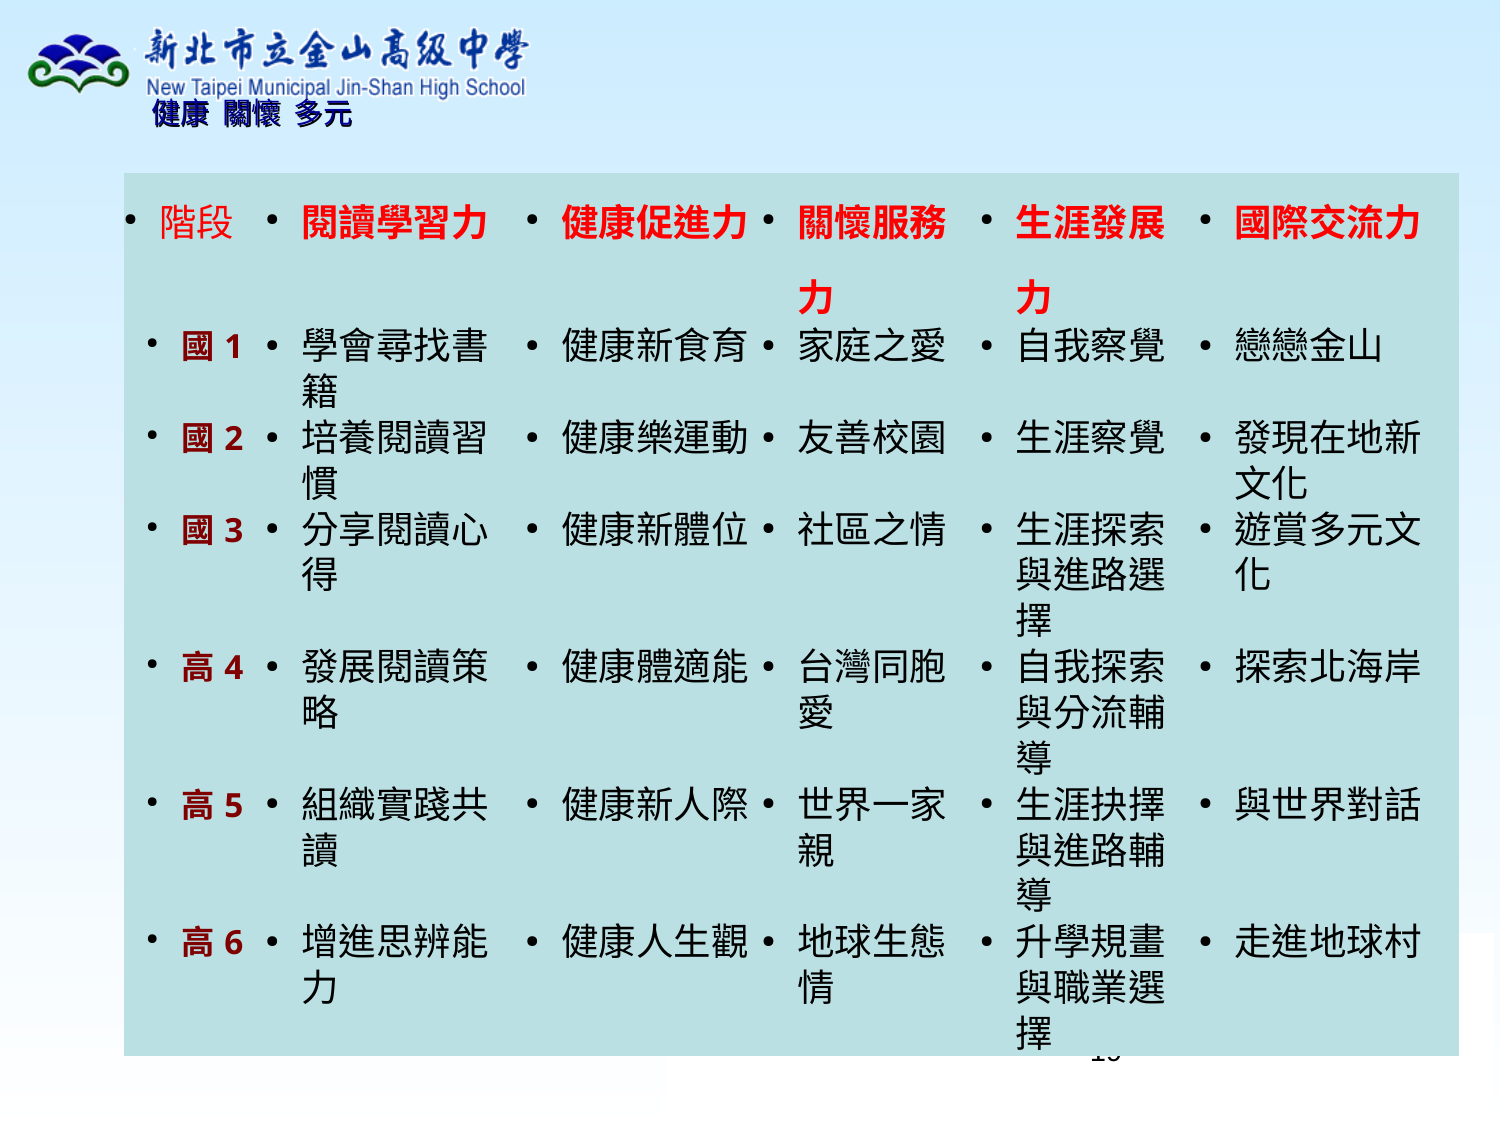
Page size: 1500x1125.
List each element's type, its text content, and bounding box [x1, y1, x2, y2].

table_cell 地球生態情 [762, 919, 980, 1056]
table_cell 健康新食育 [526, 323, 762, 414]
table_header 關懷服務力 [762, 173, 980, 323]
table_cell 國3 [124, 506, 266, 644]
table_cell 分享閱讀心得 [266, 506, 526, 644]
table_cell 走進地球村 [1199, 919, 1459, 1056]
table_header 生涯發展力 [980, 173, 1199, 323]
table_cell 培養閱讀習慣 [266, 414, 526, 506]
table_cell 自我察覺 [980, 323, 1199, 414]
table_cell 社區之情 [762, 506, 980, 644]
table_cell 健康新人際 [526, 781, 762, 919]
table_cell 生涯探索與進路選擇 [980, 506, 1199, 644]
table_cell 健康體適能 [526, 644, 762, 781]
table_cell 與世界對話 [1199, 781, 1459, 919]
table_cell 增進思辨能力 [266, 919, 526, 1056]
table_cell 高5 [124, 781, 266, 919]
table_cell 友善校園 [762, 414, 980, 506]
table_cell 探索北海岸 [1199, 644, 1459, 781]
table_cell 組織實踐共讀 [266, 781, 526, 919]
table_cell 國2 [124, 414, 266, 506]
text_box [1074, 1056, 1426, 1103]
table_cell 升學規畫與職業選擇 [980, 919, 1199, 1056]
table_header 階段 [124, 173, 266, 323]
table_cell 健康人生觀 [526, 919, 762, 1056]
table_cell 遊賞多元文化 [1199, 506, 1459, 644]
table_cell 健康樂運動 [526, 414, 762, 506]
table_cell 國1 [124, 323, 266, 414]
table_cell 高6 [124, 919, 266, 1056]
table_cell 自我探索與分流輔導 [980, 644, 1199, 781]
table_cell 發展閱讀策略 [266, 644, 526, 781]
table_header 閱讀學習力 [266, 173, 526, 323]
table_cell 生涯察覺 [980, 414, 1199, 506]
table_cell 生涯抉擇與進路輔導 [980, 781, 1199, 919]
table_cell 健康新體位 [526, 506, 762, 644]
table_cell 家庭之愛 [762, 323, 980, 414]
table_cell 台灣同胞愛 [762, 644, 980, 781]
table_header 國際交流力 [1199, 173, 1459, 323]
table_header 健康促進力 [526, 173, 762, 323]
table_cell 戀戀金山 [1199, 323, 1459, 414]
table_cell 發現在地新文化 [1199, 414, 1459, 506]
table_cell 學會尋找書籍 [266, 323, 526, 414]
table_cell 高4 [124, 644, 266, 781]
table_cell 世界一家親 [762, 781, 980, 919]
